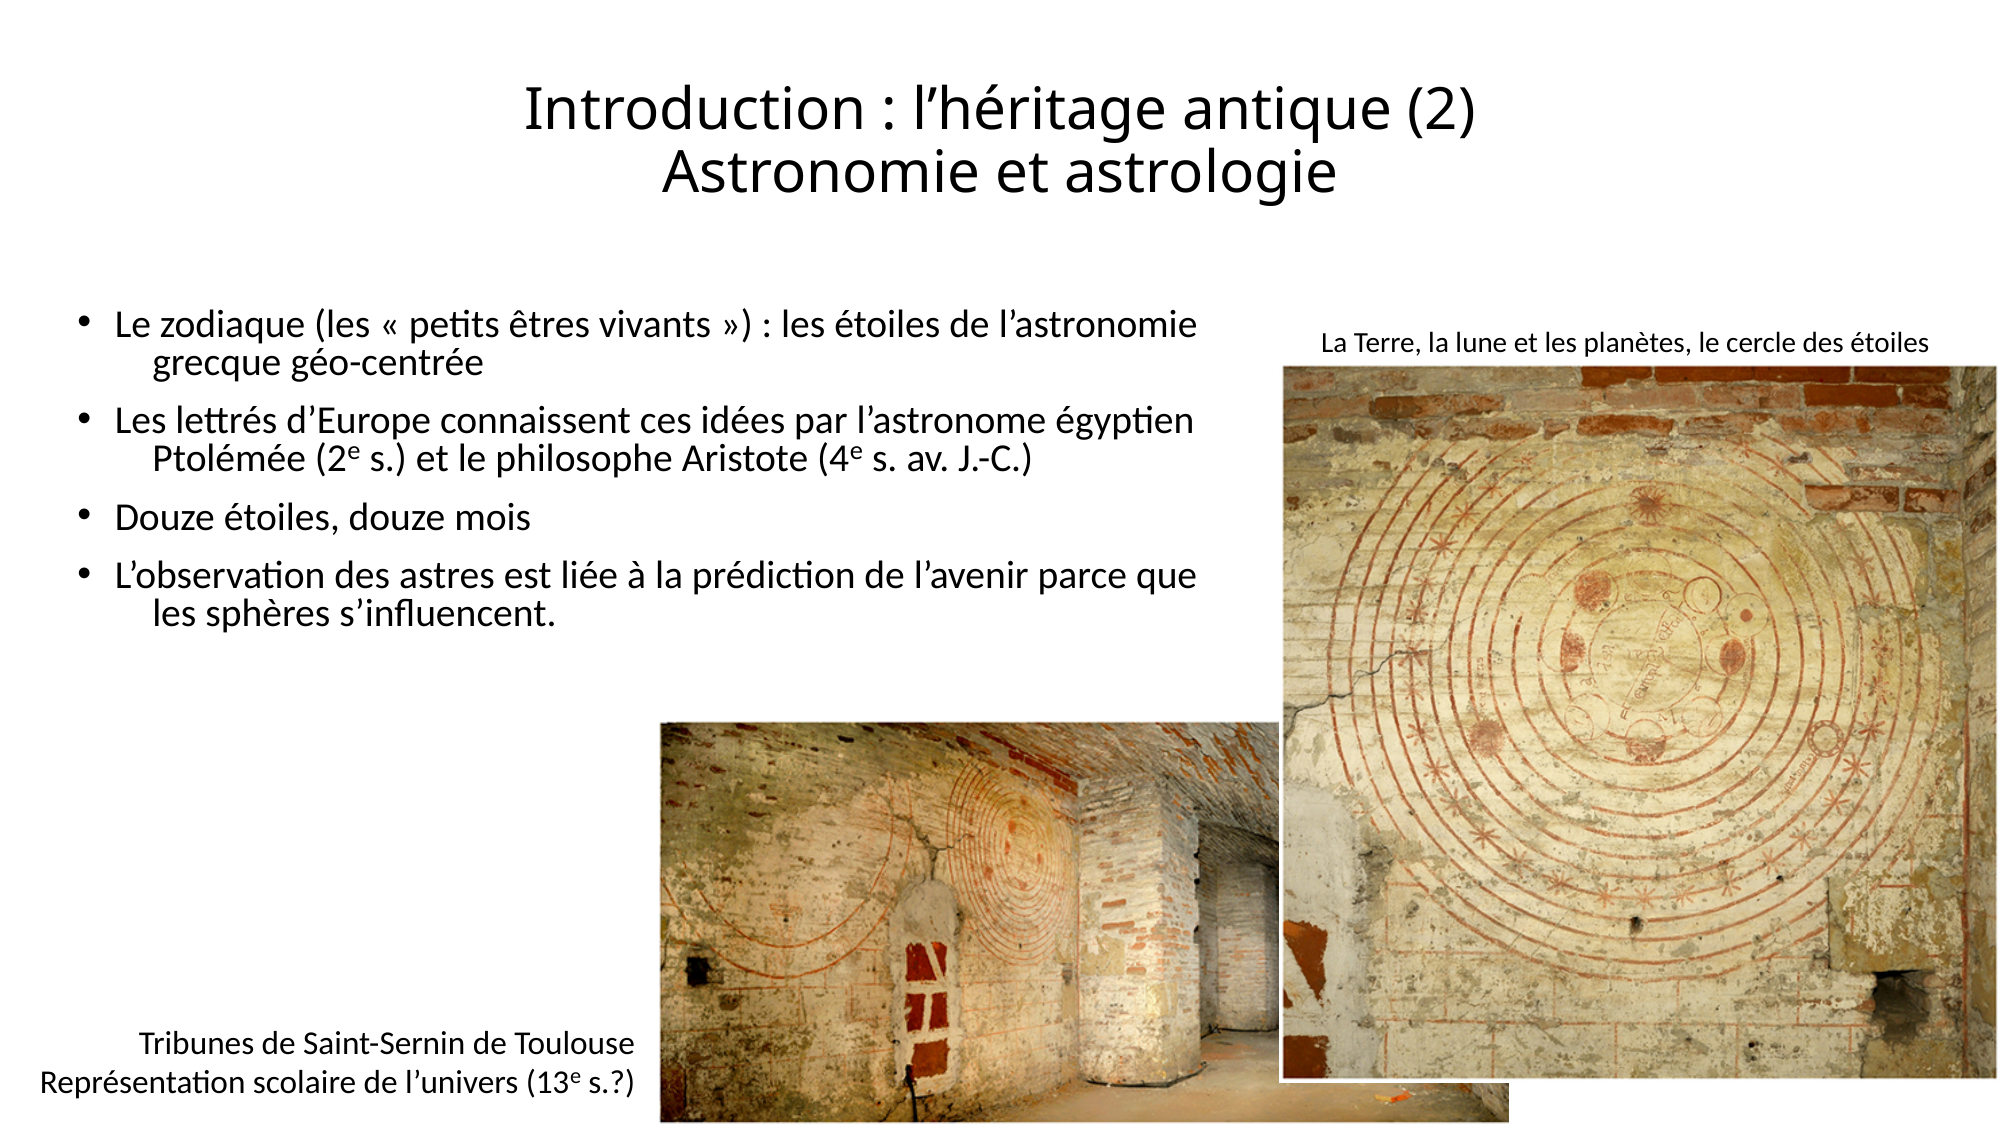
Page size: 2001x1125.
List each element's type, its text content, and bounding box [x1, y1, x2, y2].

text_box La Terre, la lune et les planètes, le cercle des étoiles [1306, 315, 2000, 367]
text_box Tribunes de Saint-Sernin de Toulouse Représentation scolaire de l’univers (13e s.?) [24, 1013, 659, 1110]
list Le zodiaque (les « petits êtres vivants ») : les étoiles de l’astronomie grecque géo-centrée Les lettrés d’Europe connaissent ces idées par l’astronome égyptien Ptolémée (2e s.) et le philosophe Aristote (4e s. av. J.-C.) Douze étoiles, douze mois L’observation des astres est liée à la prédiction de l’avenir parce que les sphères s’influencent. [62, 299, 1242, 676]
picture [658, 362, 2000, 1125]
title Introduction : l’héritage antique (2) Astronomie et astrologie [137, 33, 1863, 252]
